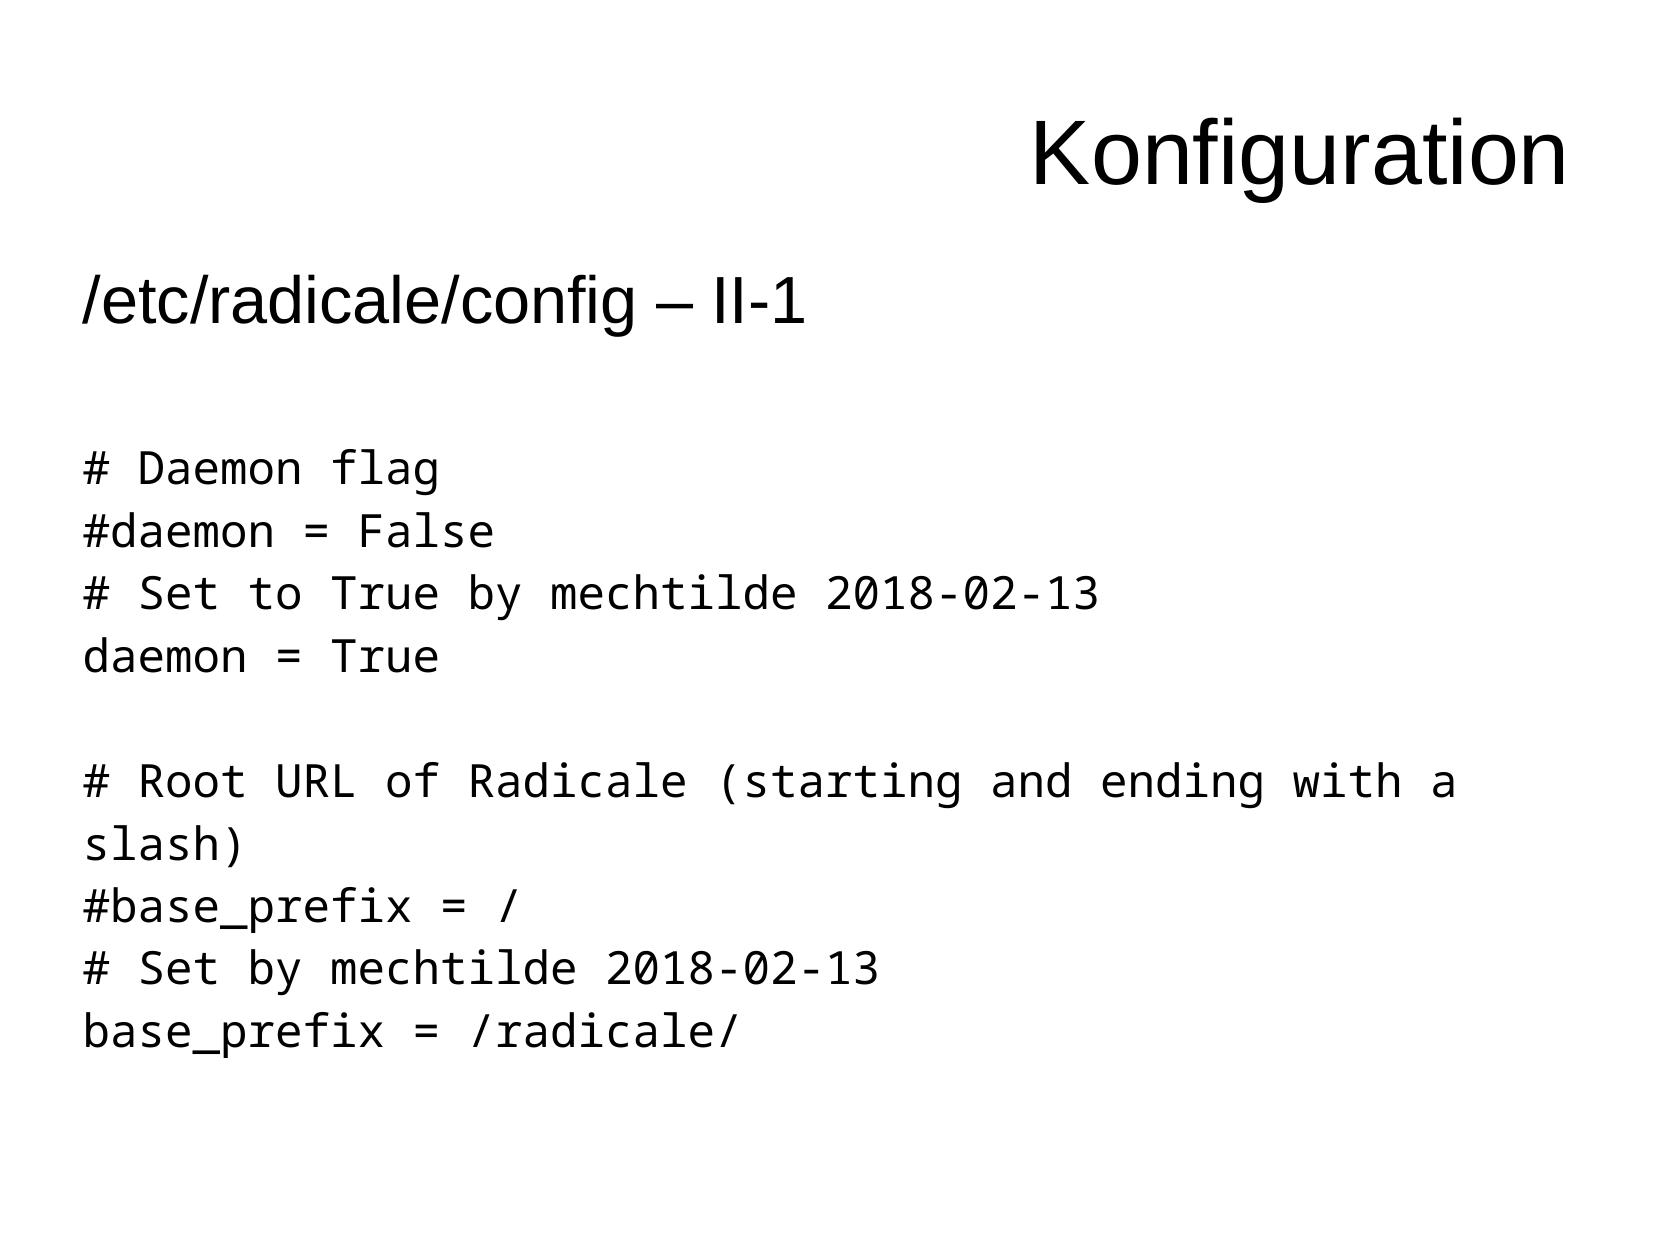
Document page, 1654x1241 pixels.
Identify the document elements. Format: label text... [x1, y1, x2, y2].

subtitle /etc/radicale/config – II-1 # Daemon flag #daemon = False # Set to True by mechtilde 2018-02-13 daemon = True # Root URL of Radicale (starting and ending with a slash) #base_prefix = / # Set by mechtilde 2018-02-13 base_prefix = /radicale/ [82, 290, 1571, 1109]
title Konfiguration [82, 49, 1571, 257]
